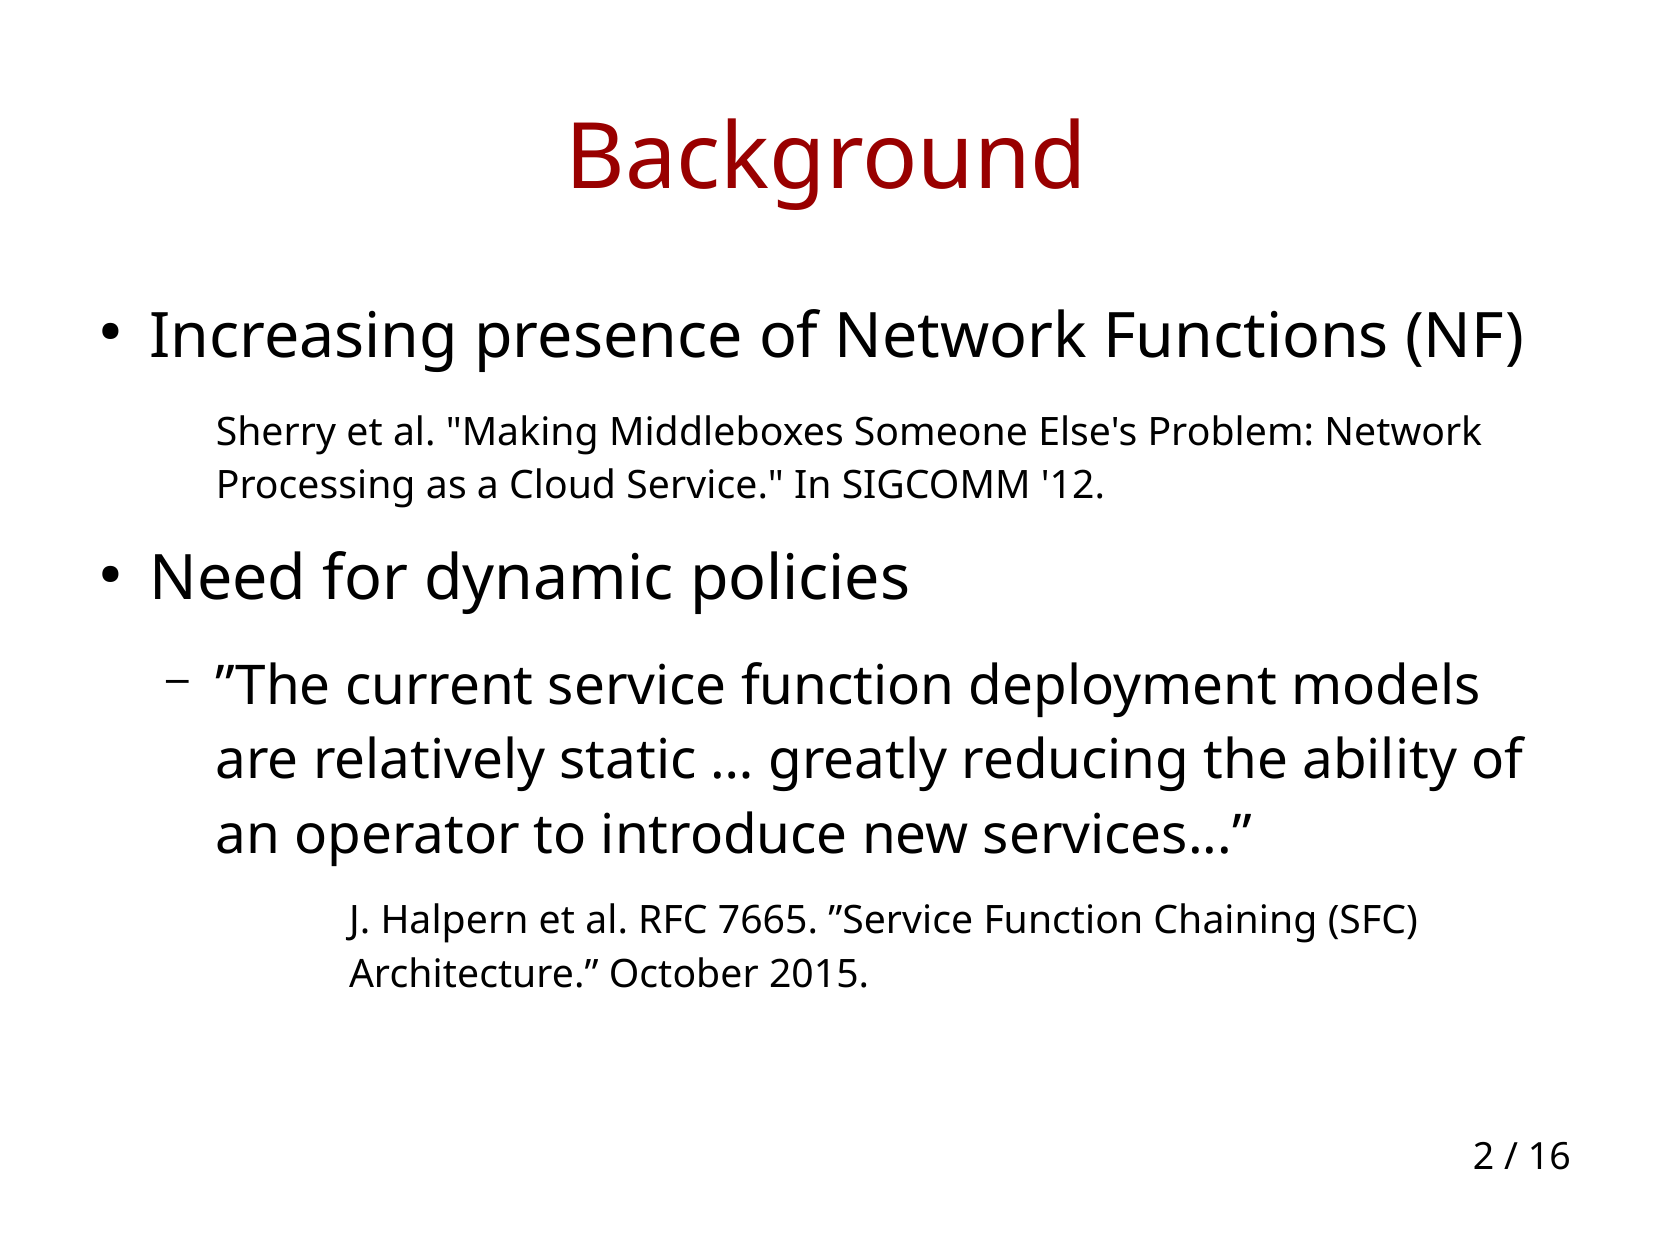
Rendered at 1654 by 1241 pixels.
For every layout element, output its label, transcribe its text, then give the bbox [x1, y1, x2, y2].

list Increasing presence of Network Functions (NF) Sherry et al. "Making Middleboxes Someone Else's Problem: Network Processing as a Cloud Service." In SIGCOMM '12. Need for dynamic policies ”The current service function deployment models are relatively static … greatly reducing the ability of an operator to introduce new services...” J. Halpern et al. RFC 7665. ”Service Function Chaining (SFC) Architecture.” October 2015. [82, 290, 1571, 1010]
title Background [82, 49, 1571, 257]
